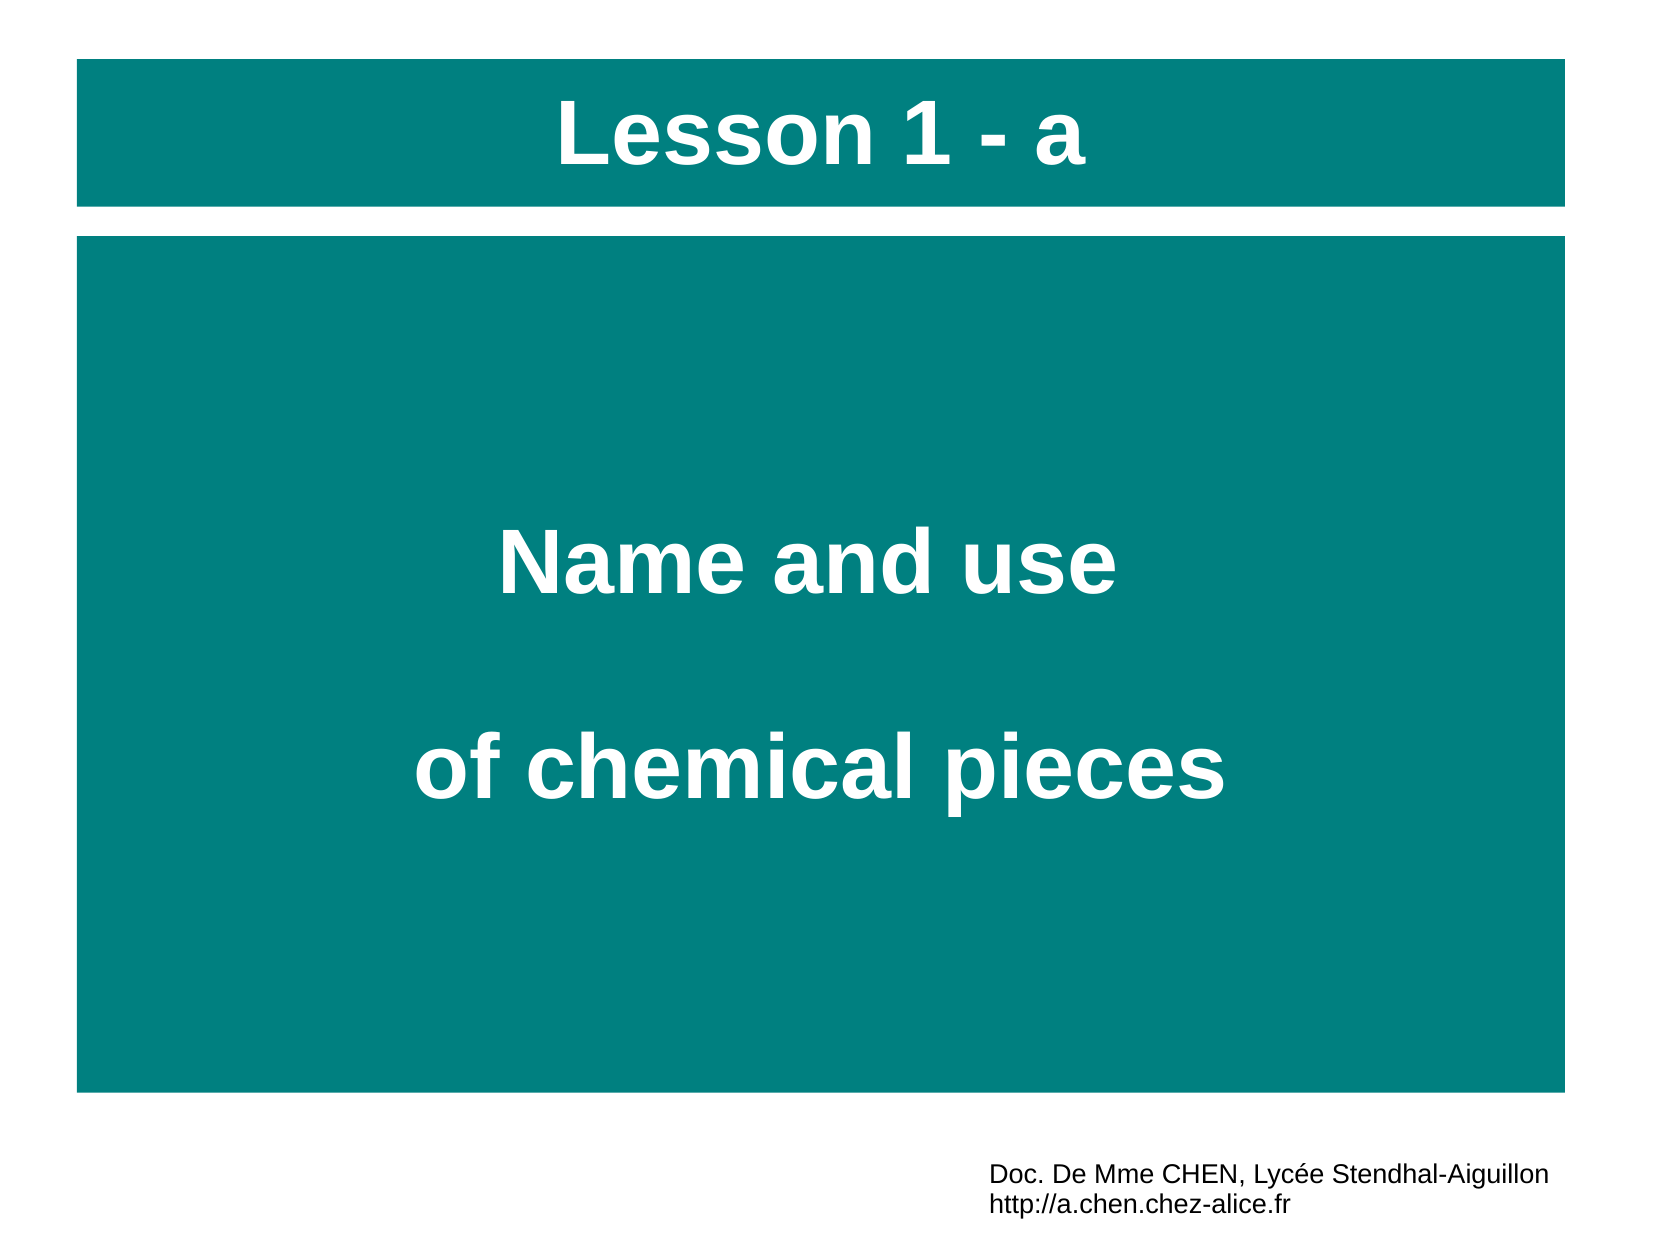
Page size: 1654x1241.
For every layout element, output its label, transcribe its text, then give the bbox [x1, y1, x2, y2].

title Lesson 1 - a [76, 59, 1565, 207]
title Name and use of chemical pieces [76, 236, 1565, 1093]
text_box Doc. De Mme CHEN, Lycée Stendhal-Aiguillon http://a.chen.chez-alice.fr [974, 1151, 1595, 1227]
